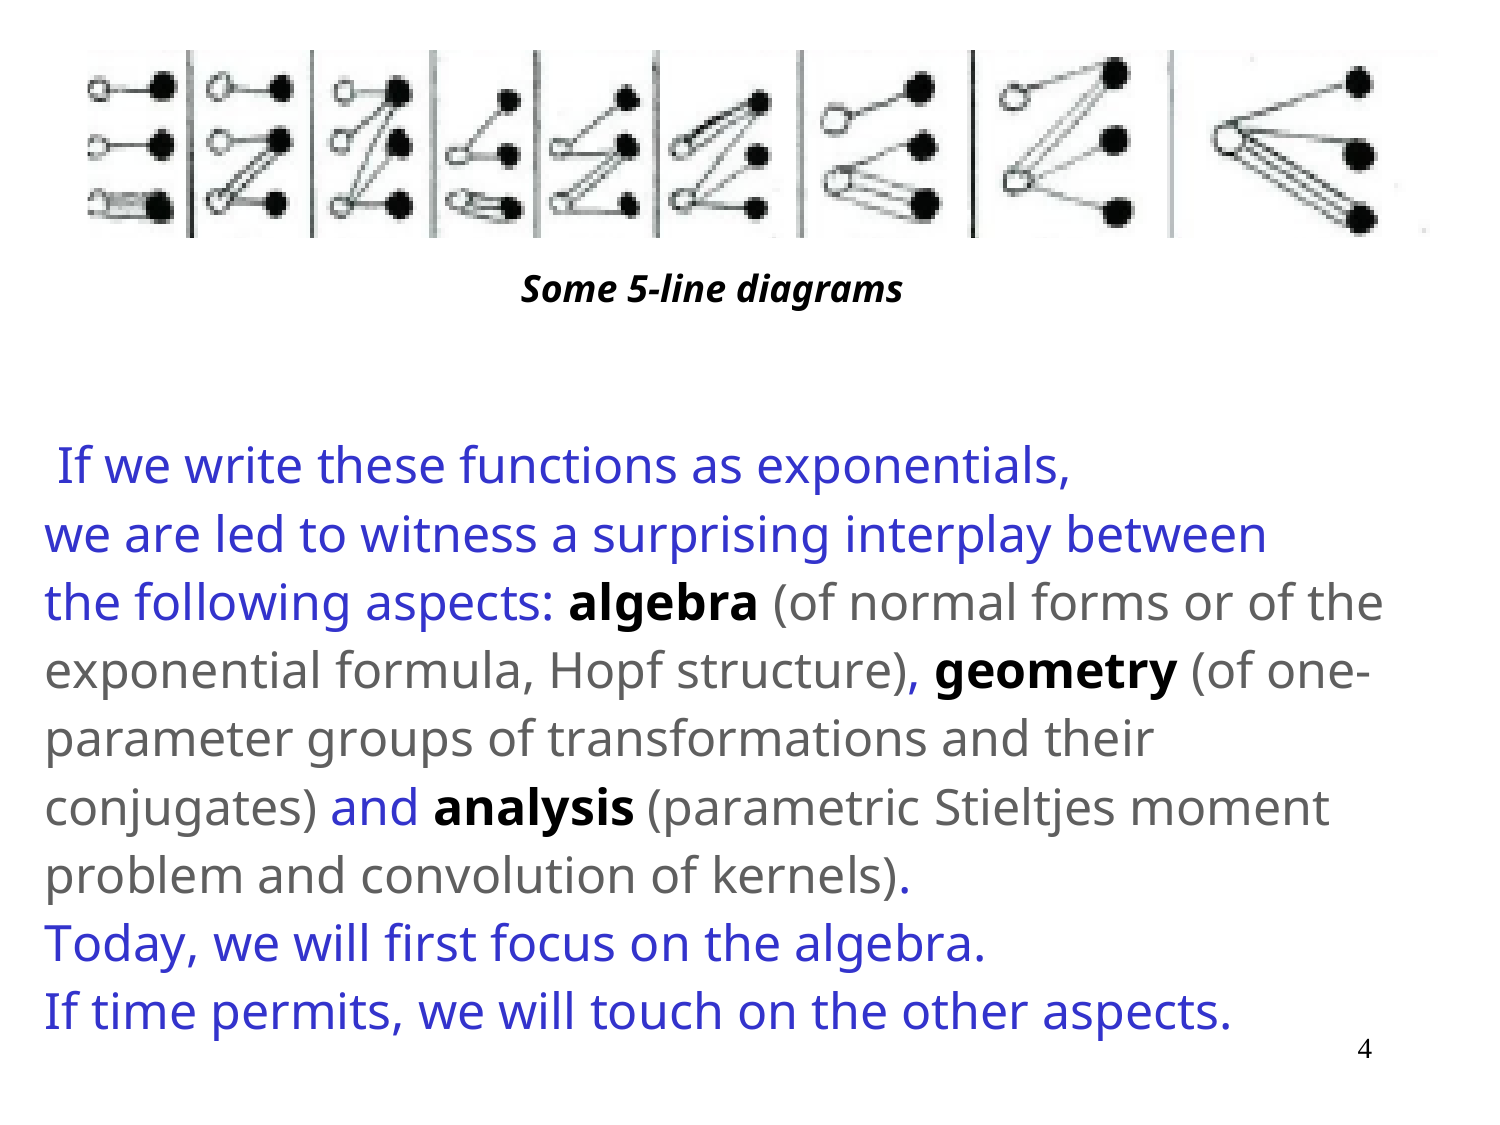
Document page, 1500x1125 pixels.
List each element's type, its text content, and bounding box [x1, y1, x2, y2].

text_box Some 5-line diagrams [467, 255, 958, 322]
picture [87, 50, 1438, 238]
text_box If we write these functions as exponentials, we are led to witness a surprising interplay between the following aspects: algebra (of normal forms or of the exponential formula, Hopf structure), geometry (of one-parameter groups of transformations and their conjugates) and analysis (parametric Stieltjes moment problem and convolution of kernels). Today, we will first focus on the algebra. If time permits, we will touch on the other aspects. [29, 354, 1447, 1053]
